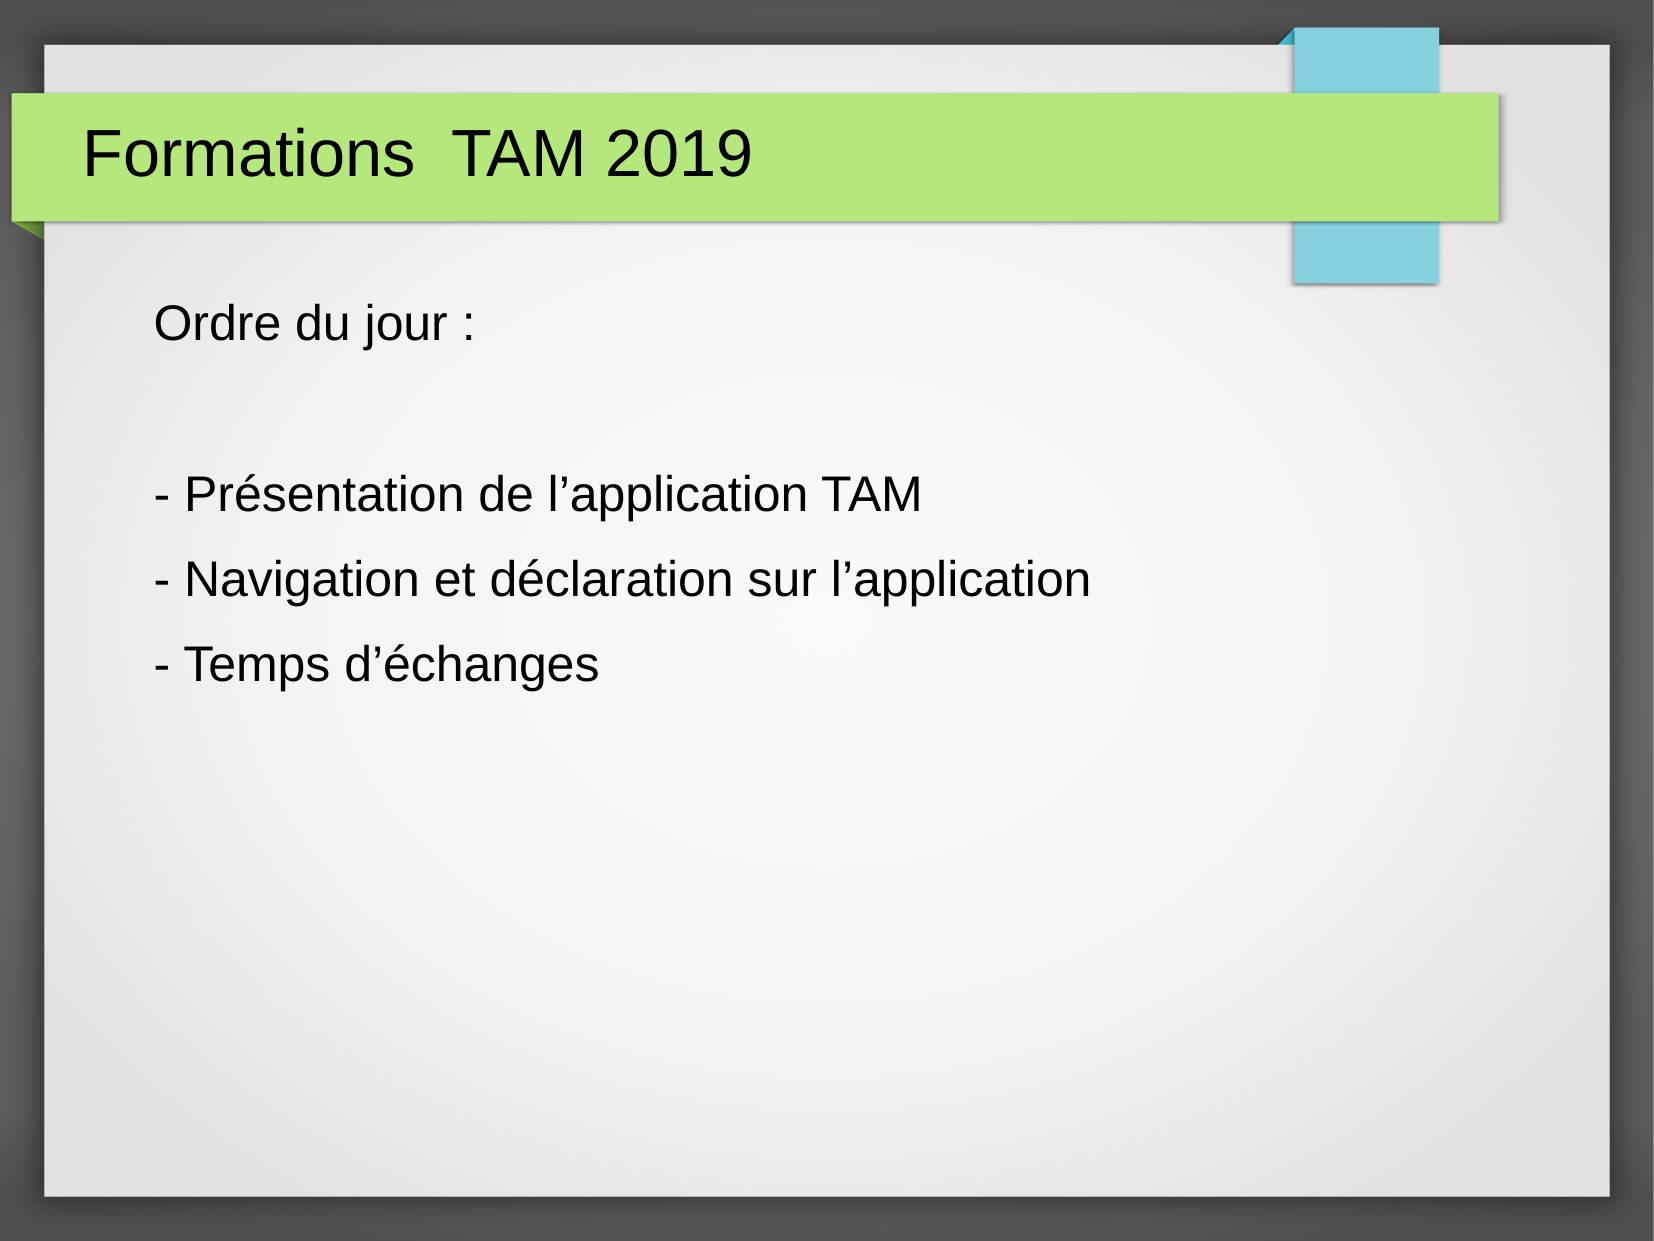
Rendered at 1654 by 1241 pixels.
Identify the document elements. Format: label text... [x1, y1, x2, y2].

picture [0, 0, 1654, 1241]
list Ordre du jour : - Présentation de l’application TAM - Navigation et déclaration sur l’application - Temps d’échanges [82, 295, 1571, 1015]
title Formations TAM 2019 [82, 94, 1264, 213]
